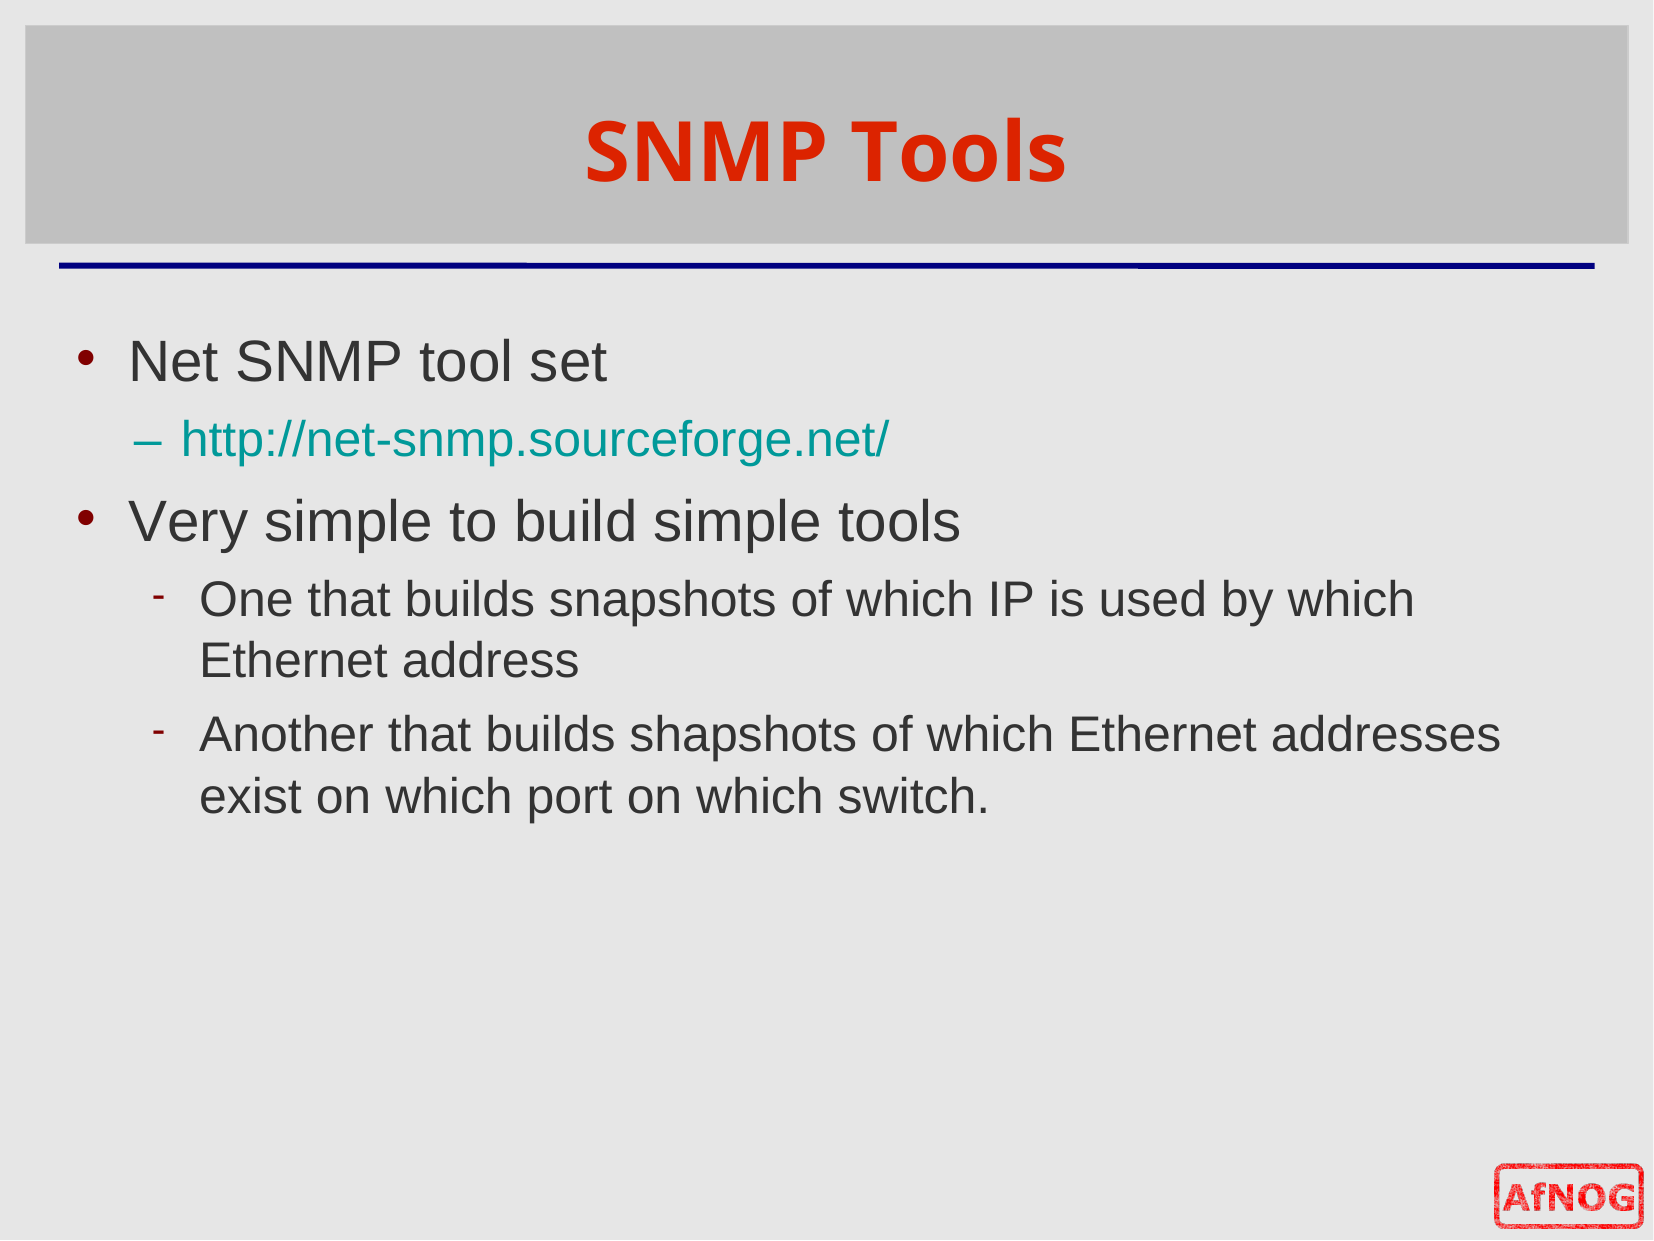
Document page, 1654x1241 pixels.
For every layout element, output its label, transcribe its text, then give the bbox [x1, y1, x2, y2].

list Net SNMP tool set http://net-snmp.sourceforge.net/ Very simple to build simple tools One that builds snapshots of which IP is used by which Ethernet address Another that builds shapshots of which Ethernet addresses exist on which port on which switch. [59, 322, 1593, 1131]
picture [1494, 1163, 1644, 1229]
title SNMP Tools [121, 46, 1532, 253]
